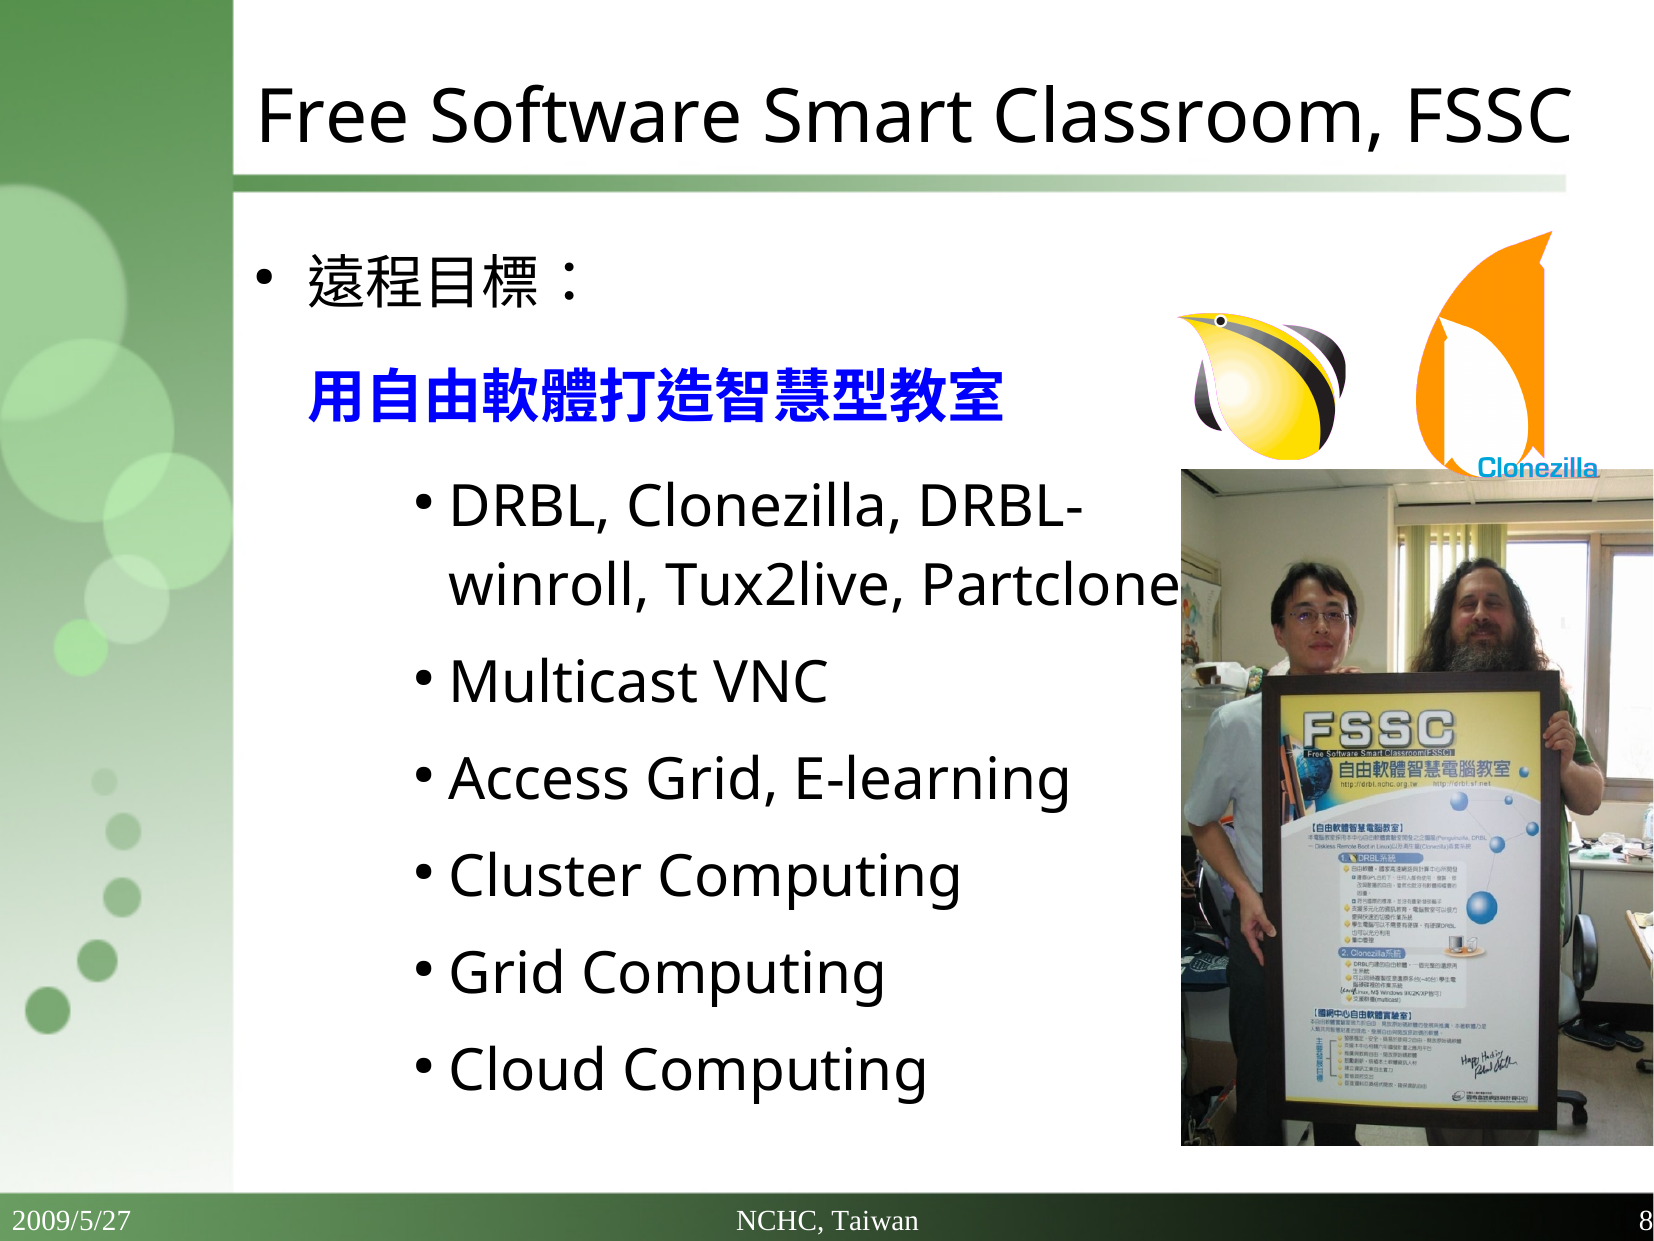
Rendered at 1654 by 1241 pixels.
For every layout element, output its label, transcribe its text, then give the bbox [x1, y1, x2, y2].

picture [0, 0, 1654, 1241]
title Free Software Smart Classroom, FSSC [236, 49, 1595, 178]
list 遠程目標： 用自由軟體打造智慧型教室 DRBL, Clonezilla, DRBL-winroll, Tux2live, Partclone Multicast VNC Access Grid, E-learning Cluster Computing Grid Computing Cloud Computing [236, 236, 1182, 1152]
